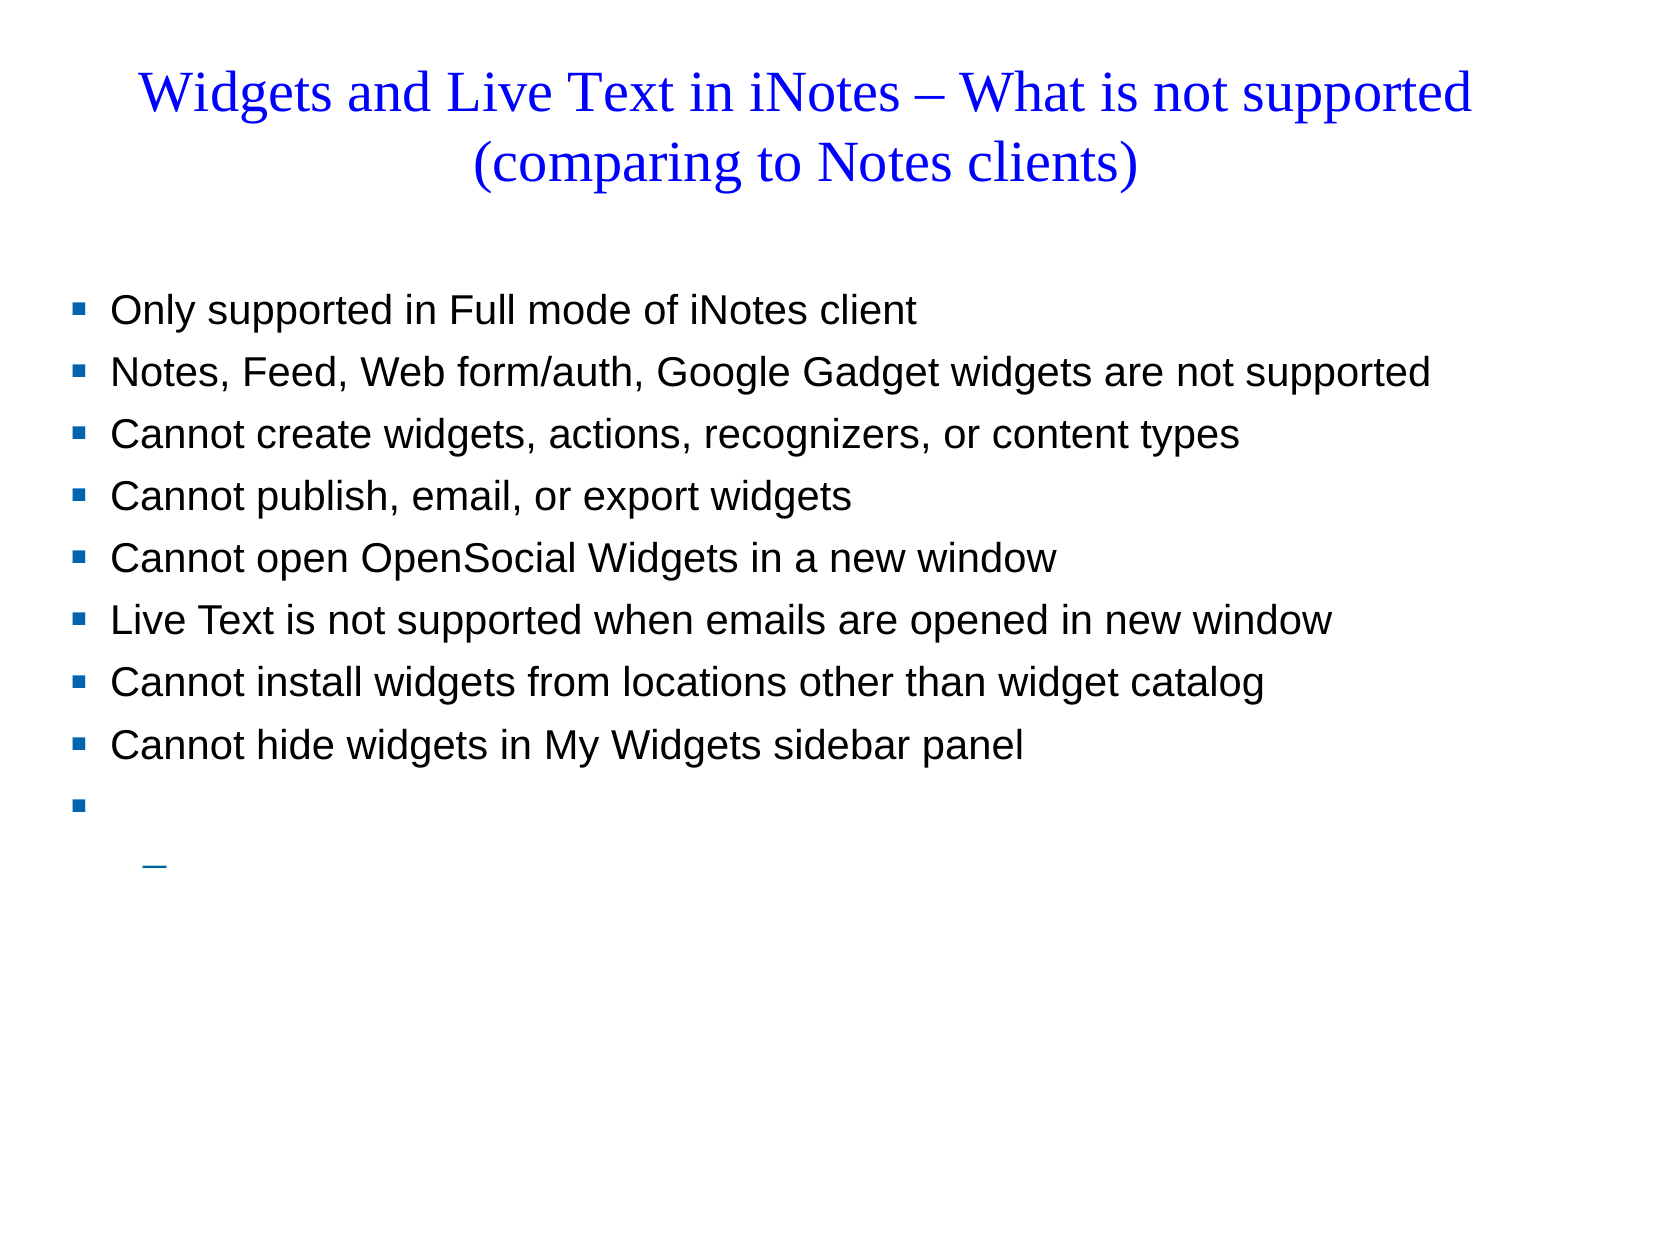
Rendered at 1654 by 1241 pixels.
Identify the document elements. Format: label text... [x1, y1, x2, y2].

list Only supported in Full mode of iNotes client Notes, Feed, Web form/auth, Google Gadget widgets are not supported Cannot create widgets, actions, recognizers, or content types Cannot publish, email, or export widgets Cannot open OpenSocial Widgets in a new window Live Text is not supported when emails are opened in new window Cannot install widgets from locations other than widget catalog Cannot hide widgets in My Widgets sidebar panel [54, 288, 1605, 1108]
title Widgets and Live Text in iNotes – What is not supported (comparing to Notes clients) [75, 37, 1538, 210]
